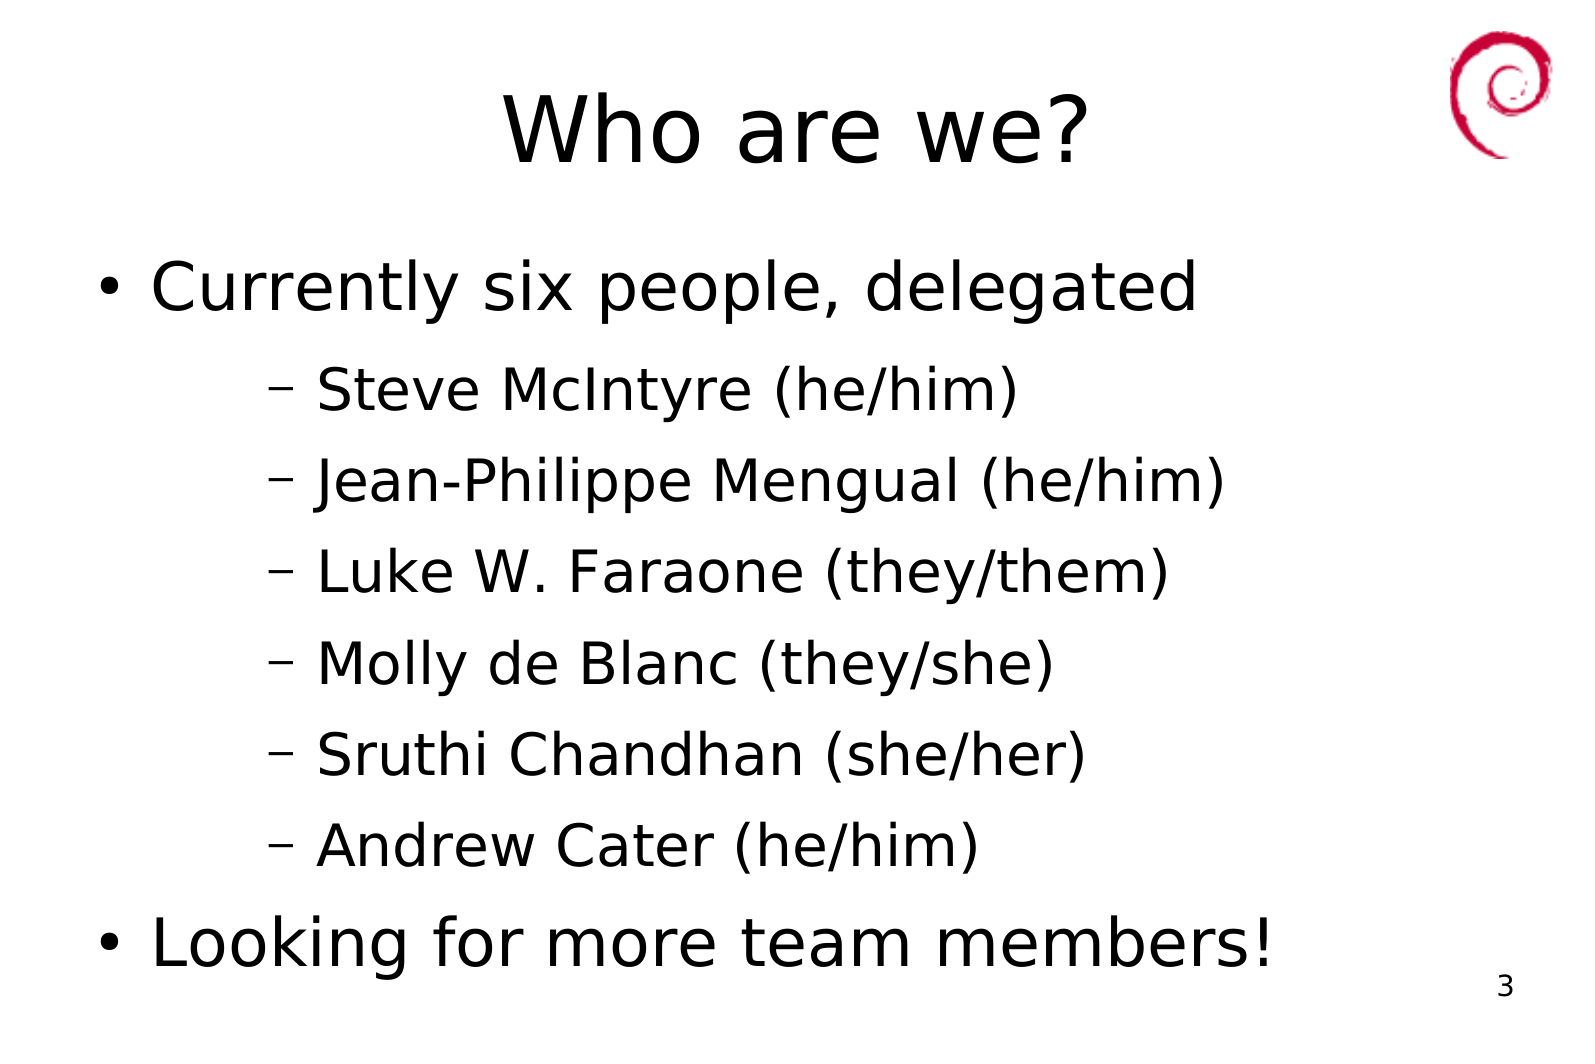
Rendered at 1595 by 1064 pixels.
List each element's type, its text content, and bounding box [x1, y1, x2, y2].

list Currently six people, delegated Steve McIntyre (he/him) Jean-Philippe Mengual (he/him) Luke W. Faraone (they/them) Molly de Blanc (they/she) Sruthi Chandhan (she/her) Andrew Cater (he/him) Looking for more team members! [79, 248, 1515, 983]
picture [1450, 31, 1555, 159]
title Who are we? [79, 42, 1515, 220]
